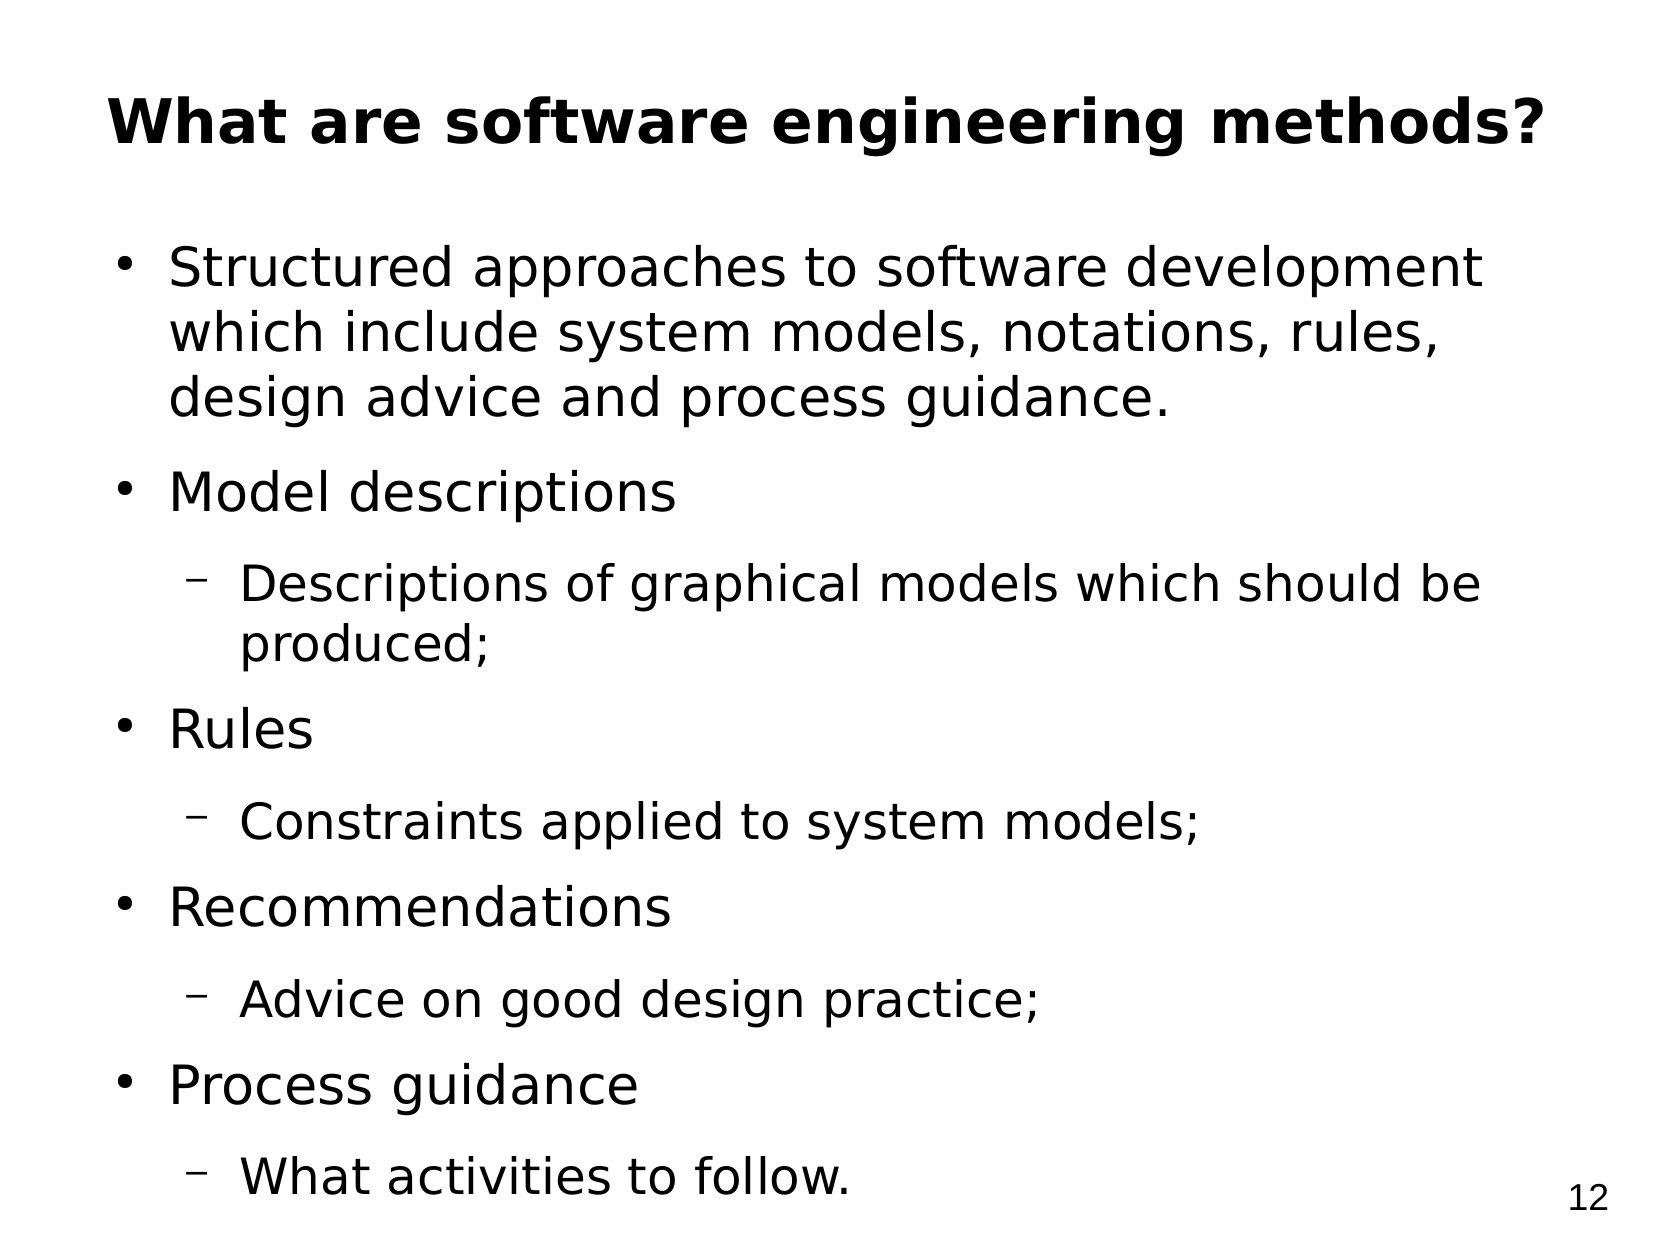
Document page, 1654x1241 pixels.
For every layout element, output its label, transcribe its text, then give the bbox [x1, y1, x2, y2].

list Structured approaches to software development which include system models, notations, rules, design advice and process guidance. Model descriptions Descriptions of graphical models which should be produced; Rules Constraints applied to system models; Recommendations Advice on good design practice; Process guidance What activities to follow. [82, 224, 1538, 1186]
title What are software engineering methods? [82, 49, 1571, 195]
